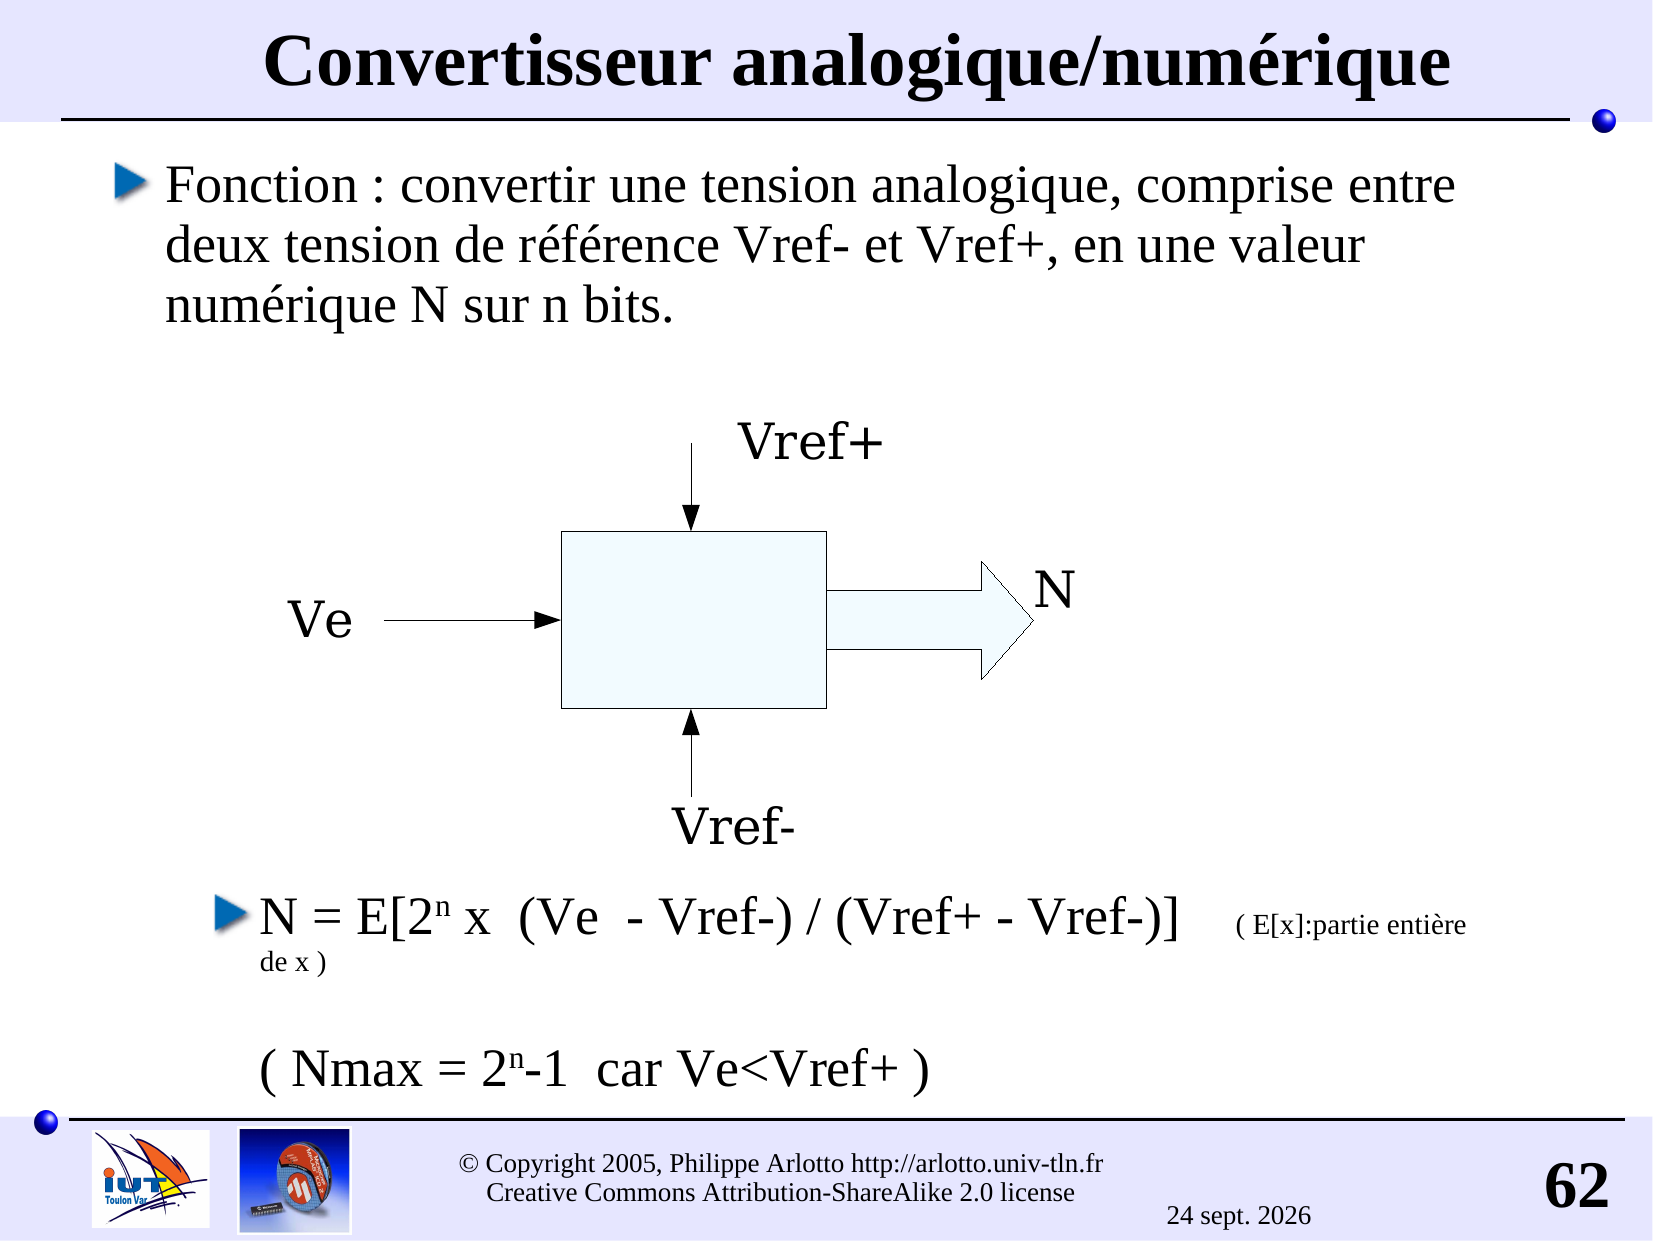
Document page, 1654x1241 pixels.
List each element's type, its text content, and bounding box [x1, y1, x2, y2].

text_box Ve [288, 591, 355, 650]
text_box N [1033, 561, 1107, 679]
text_box Vref- [672, 798, 798, 857]
text_box Vref+ [738, 413, 889, 473]
picture [237, 1126, 352, 1235]
text_box [561, 531, 1033, 709]
list Fonction : convertir une tension analogique, comprise entre deux tension de référence Vref- et Vref+, en une valeur numérique N sur n bits. [94, 154, 1506, 1004]
text_box N = E[2n x (Ve - Vref-) / (Vref+ - Vref-)] ( E[x]:partie entière de x ) ( Nmax = 2n-1 car Ve<Vref+ ) [118, 885, 1477, 1118]
title Convertisseur analogique/numérique [95, 11, 1585, 110]
